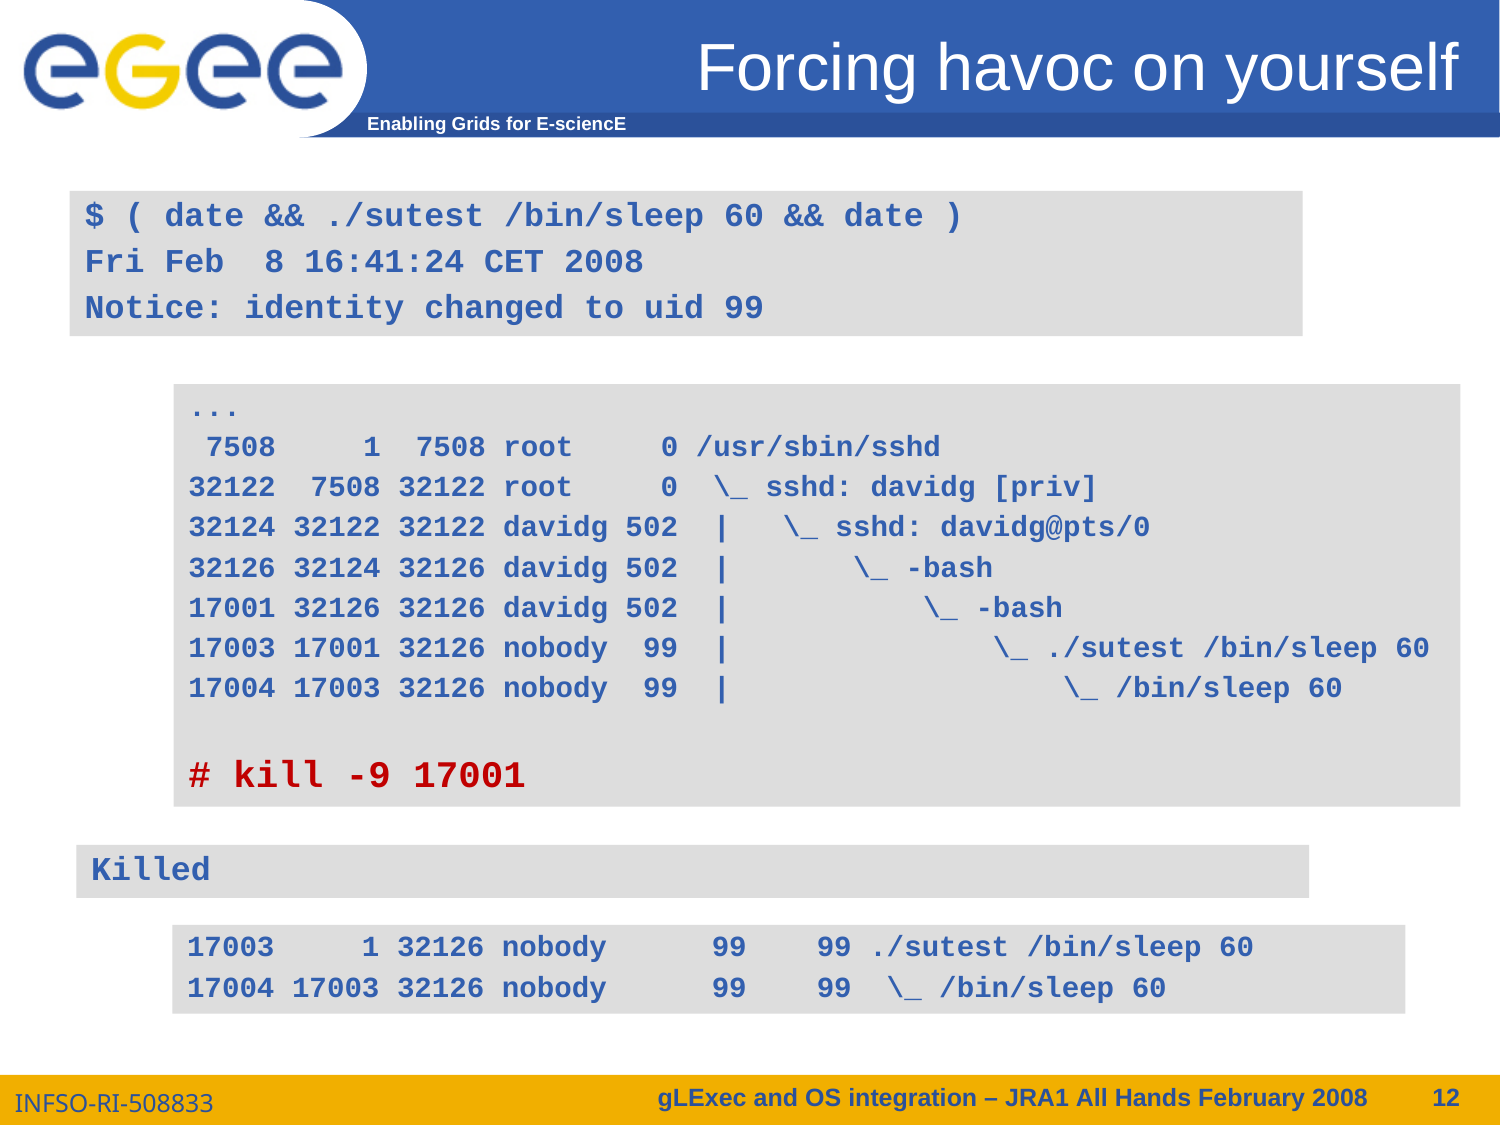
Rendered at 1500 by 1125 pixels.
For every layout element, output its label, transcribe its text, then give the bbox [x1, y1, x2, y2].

text_box 17003 1 32126 nobody 99 99 ./sutest /bin/sleep 60 17004 17003 32126 nobody 99 99 \_ /bin/sleep 60 [172, 924, 1406, 1014]
text_box <number> [1397, 1076, 1476, 1125]
text_box gLExec and OS integration – JRA1 All Hands February 2008 [284, 1075, 1385, 1125]
title Forcing havoc on yourself [369, 10, 1475, 124]
text_box $ ( date && ./sutest /bin/sleep 60 && date ) Fri Feb 8 16:41:24 CET 2008 Notice: identity changed to uid 99 [69, 190, 1303, 337]
picture [18, 30, 349, 112]
text_box ... 7508 1 7508 root 0 /usr/sbin/sshd 32122 7508 32122 root 0 \_ sshd: davidg [priv] 32124 32122 32122 davidg 502 | \_ sshd: davidg@pts/0 32126 32124 32126 davidg 502 | \_ -bash 17001 32126 32126 davidg 502 | \_ -bash 17003 17001 32126 nobody 99 | \_ ./sutest /bin/sleep 60 17004 17003 32126 nobody 99 | \_ /bin/sleep 60 # kill -9 17001 [173, 384, 1461, 807]
text_box Killed [76, 844, 1310, 898]
